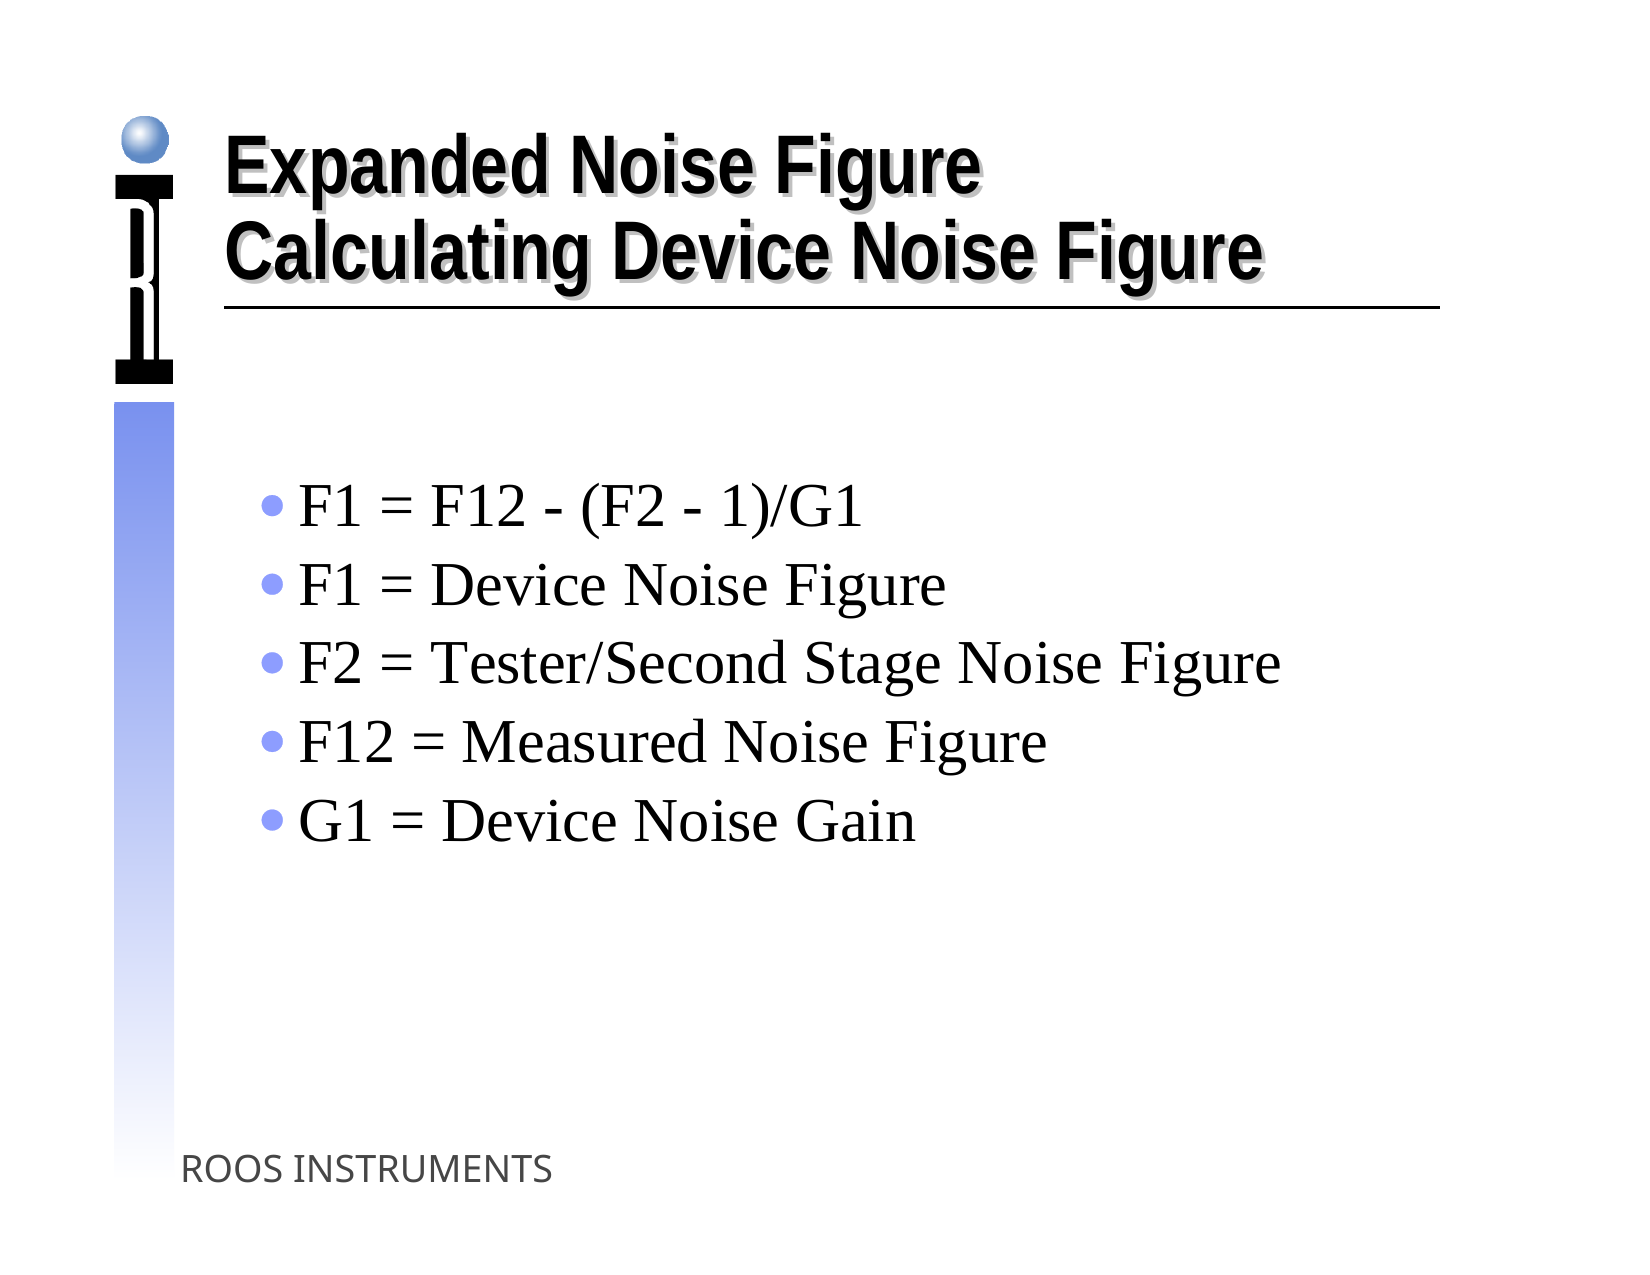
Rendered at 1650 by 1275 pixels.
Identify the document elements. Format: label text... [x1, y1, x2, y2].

text_box Expanded Noise Figure Calculating Device Noise Figure [224, 124, 1484, 397]
text_box F1 = F12 - (F2 - 1)/G1 F1 = Device Noise Figure F2 = Tester/Second Stage Noise Figure F12 = Measured Noise Figure G1 = Device Noise Gain [246, 471, 1469, 859]
